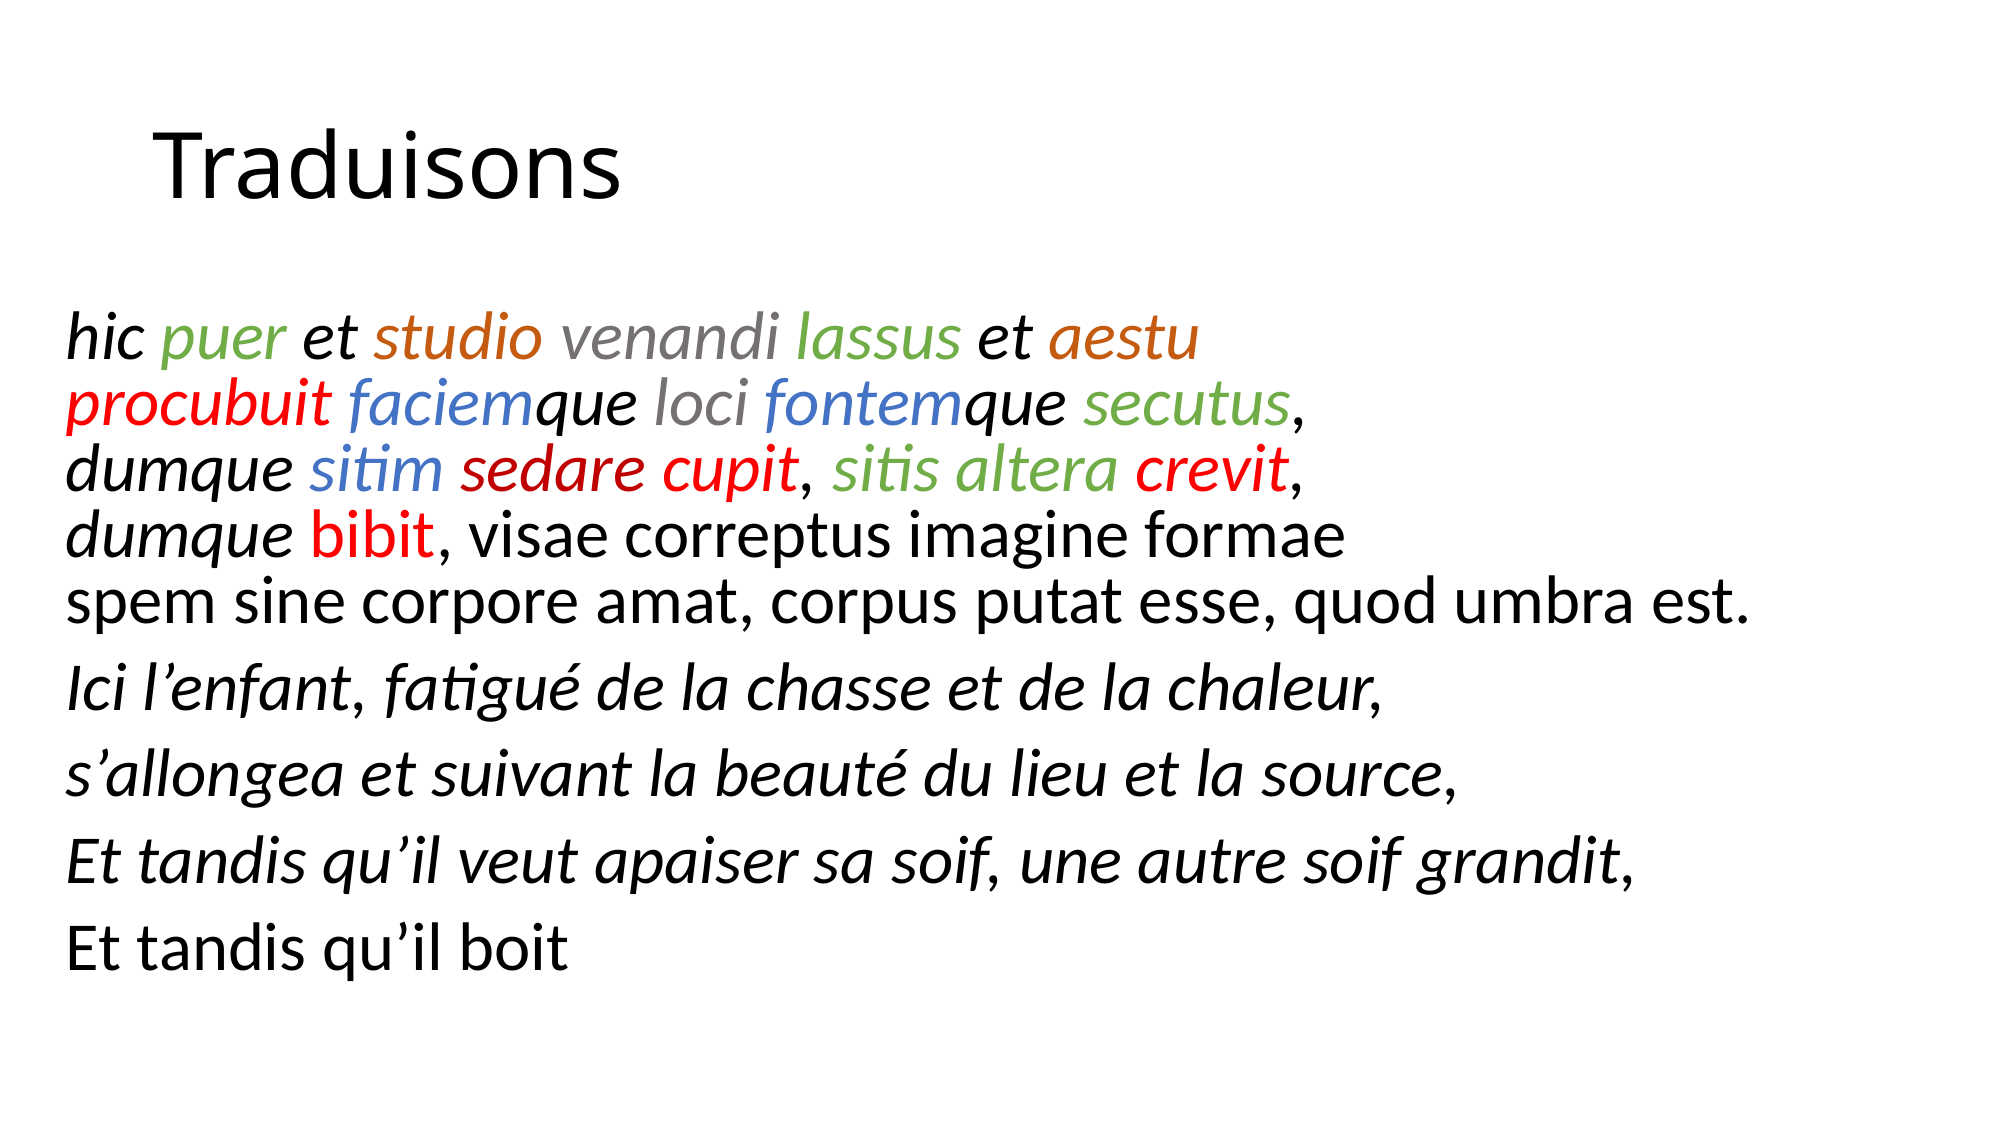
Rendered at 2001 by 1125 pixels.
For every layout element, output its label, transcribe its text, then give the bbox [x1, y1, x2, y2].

list hic puer et studio venandi lassus et aestu procubuit faciemque loci fontemque secutus, dumque sitim sedare cupit, sitis altera crevit, dumque bibit, visae correptus imagine formae spem sine corpore amat, corpus putat esse, quod umbra est. Ici l’enfant, fatigué de la chasse et de la chaleur, s’allongea et suivant la beauté du lieu et la source, Et tandis qu’il veut apaiser sa soif, une autre soif grandit, Et tandis qu’il boit [50, 299, 1956, 1014]
title Traduisons [137, 59, 1863, 278]
